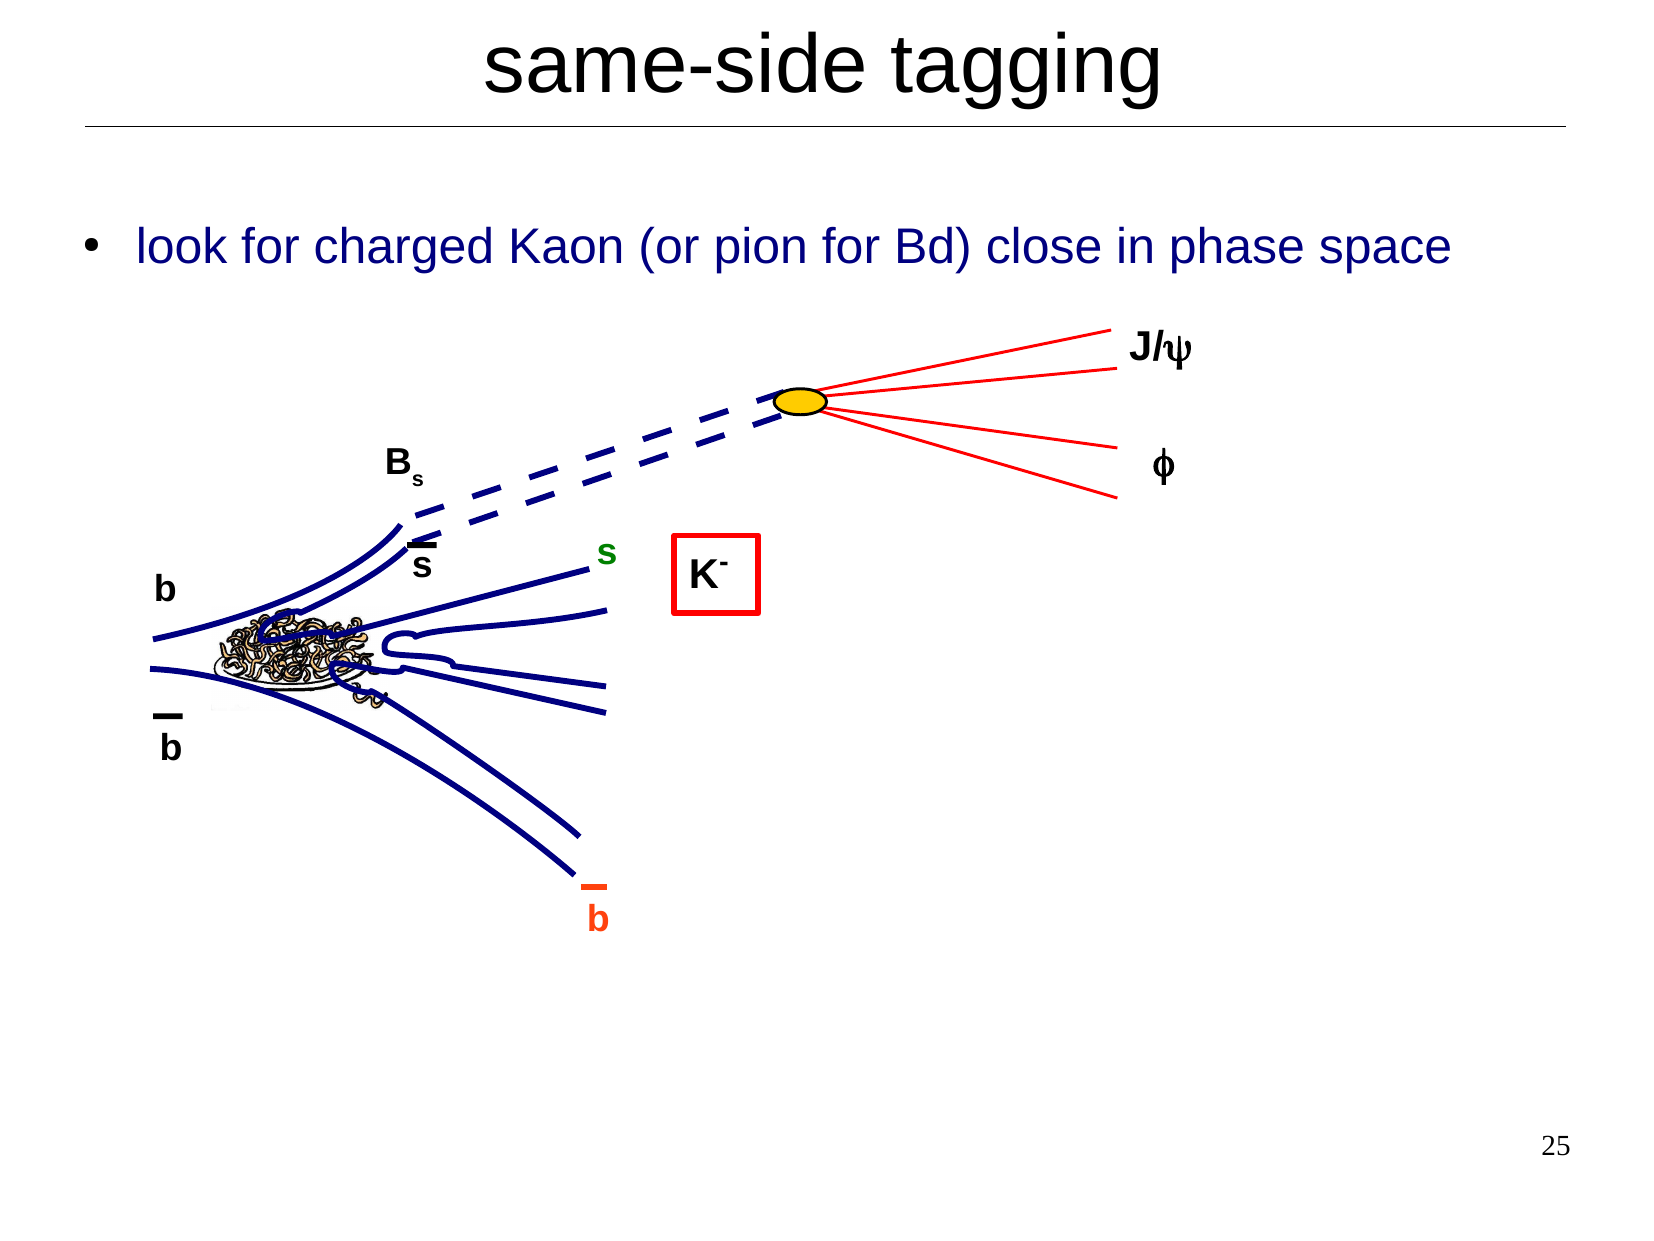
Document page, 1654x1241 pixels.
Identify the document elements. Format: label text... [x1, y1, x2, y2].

text_box J/y [1114, 315, 1212, 385]
text_box f [1138, 439, 1193, 509]
picture [211, 606, 390, 711]
text_box b [572, 890, 643, 948]
text_box s [581, 522, 633, 580]
list look for charged Kaon (or pion for Bd) close in phase space [64, 218, 1613, 274]
text_box K- [674, 535, 759, 614]
text_box s [397, 536, 448, 594]
picture [211, 680, 307, 711]
text_box [774, 388, 827, 415]
picture [335, 667, 390, 697]
text_box b [138, 560, 198, 619]
picture [264, 606, 390, 637]
text_box Bs [370, 432, 440, 499]
picture [211, 606, 257, 621]
text_box b [144, 719, 203, 779]
title same-side tagging [79, 5, 1568, 121]
